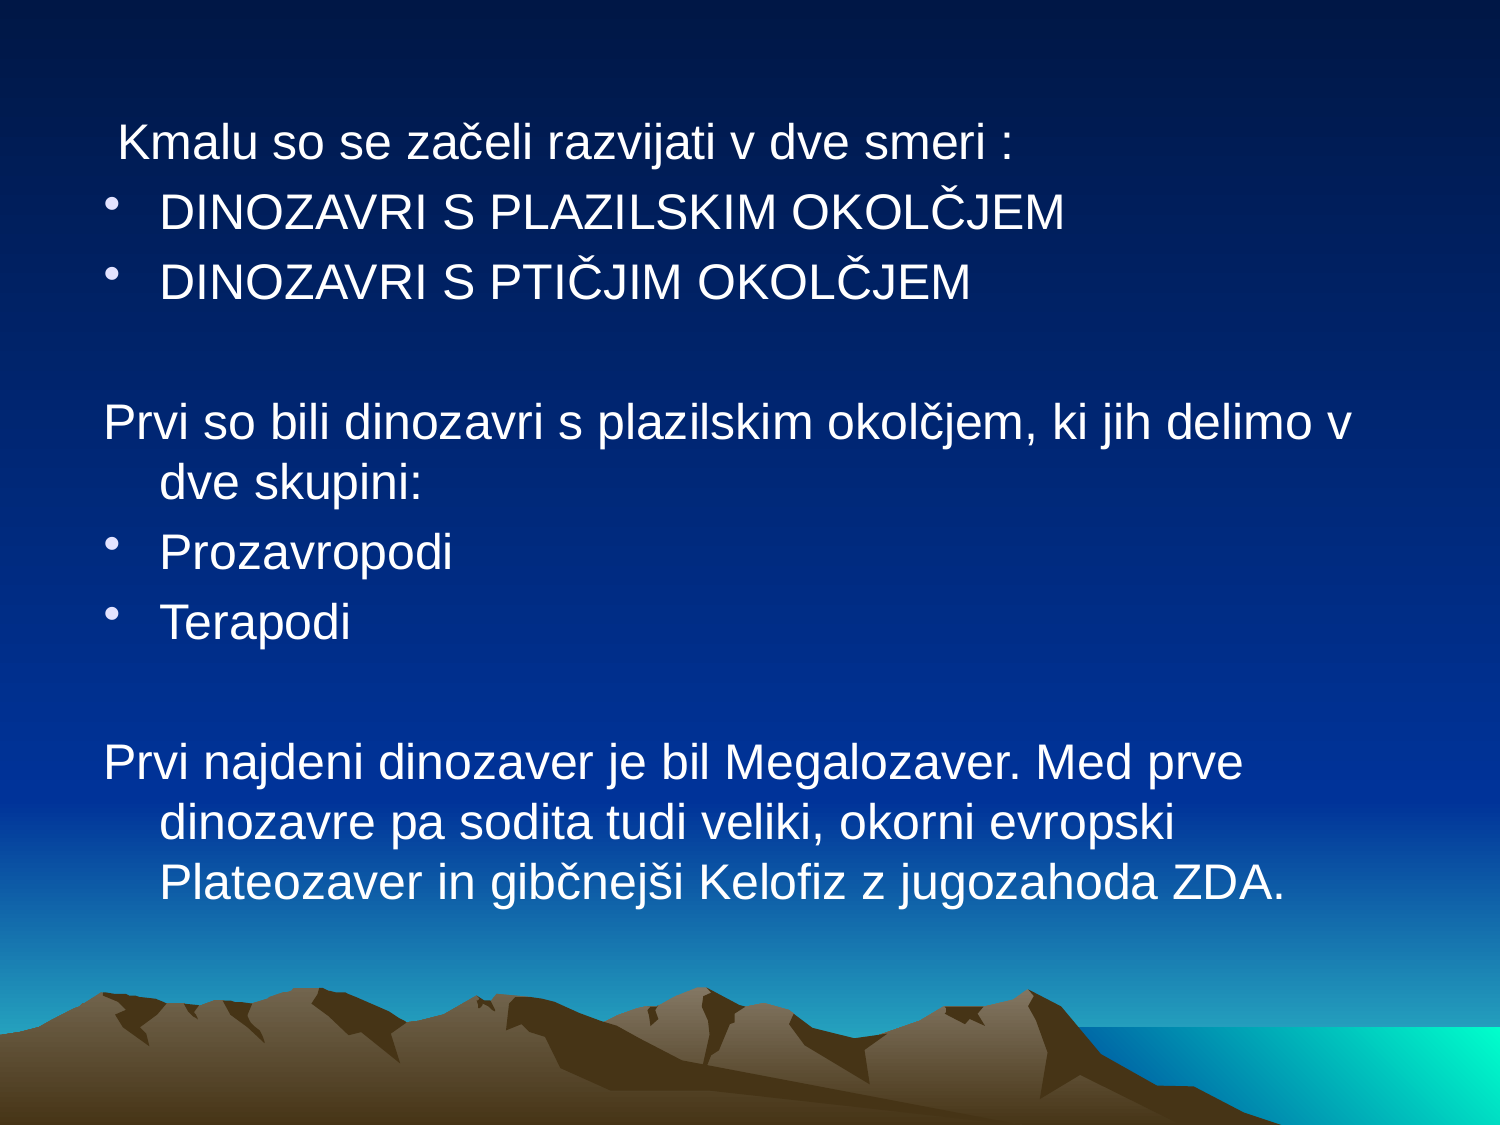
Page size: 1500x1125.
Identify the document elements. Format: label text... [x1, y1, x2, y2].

list Kmalu so se začeli razvijati v dve smeri : DINOZAVRI S PLAZILSKIM OKOLČJEM DINOZAVRI S PTIČJIM OKOLČJEM Prvi so bili dinozavri s plazilskim okolčjem, ki jih delimo v dve skupini: Prozavropodi Terapodi Prvi najdeni dinozaver je bil Megalozaver. Med prve dinozavre pa sodita tudi veliki, okorni evropski Plateozaver in gibčnejši Kelofiz z jugozahoda ZDA. [88, 101, 1439, 1000]
